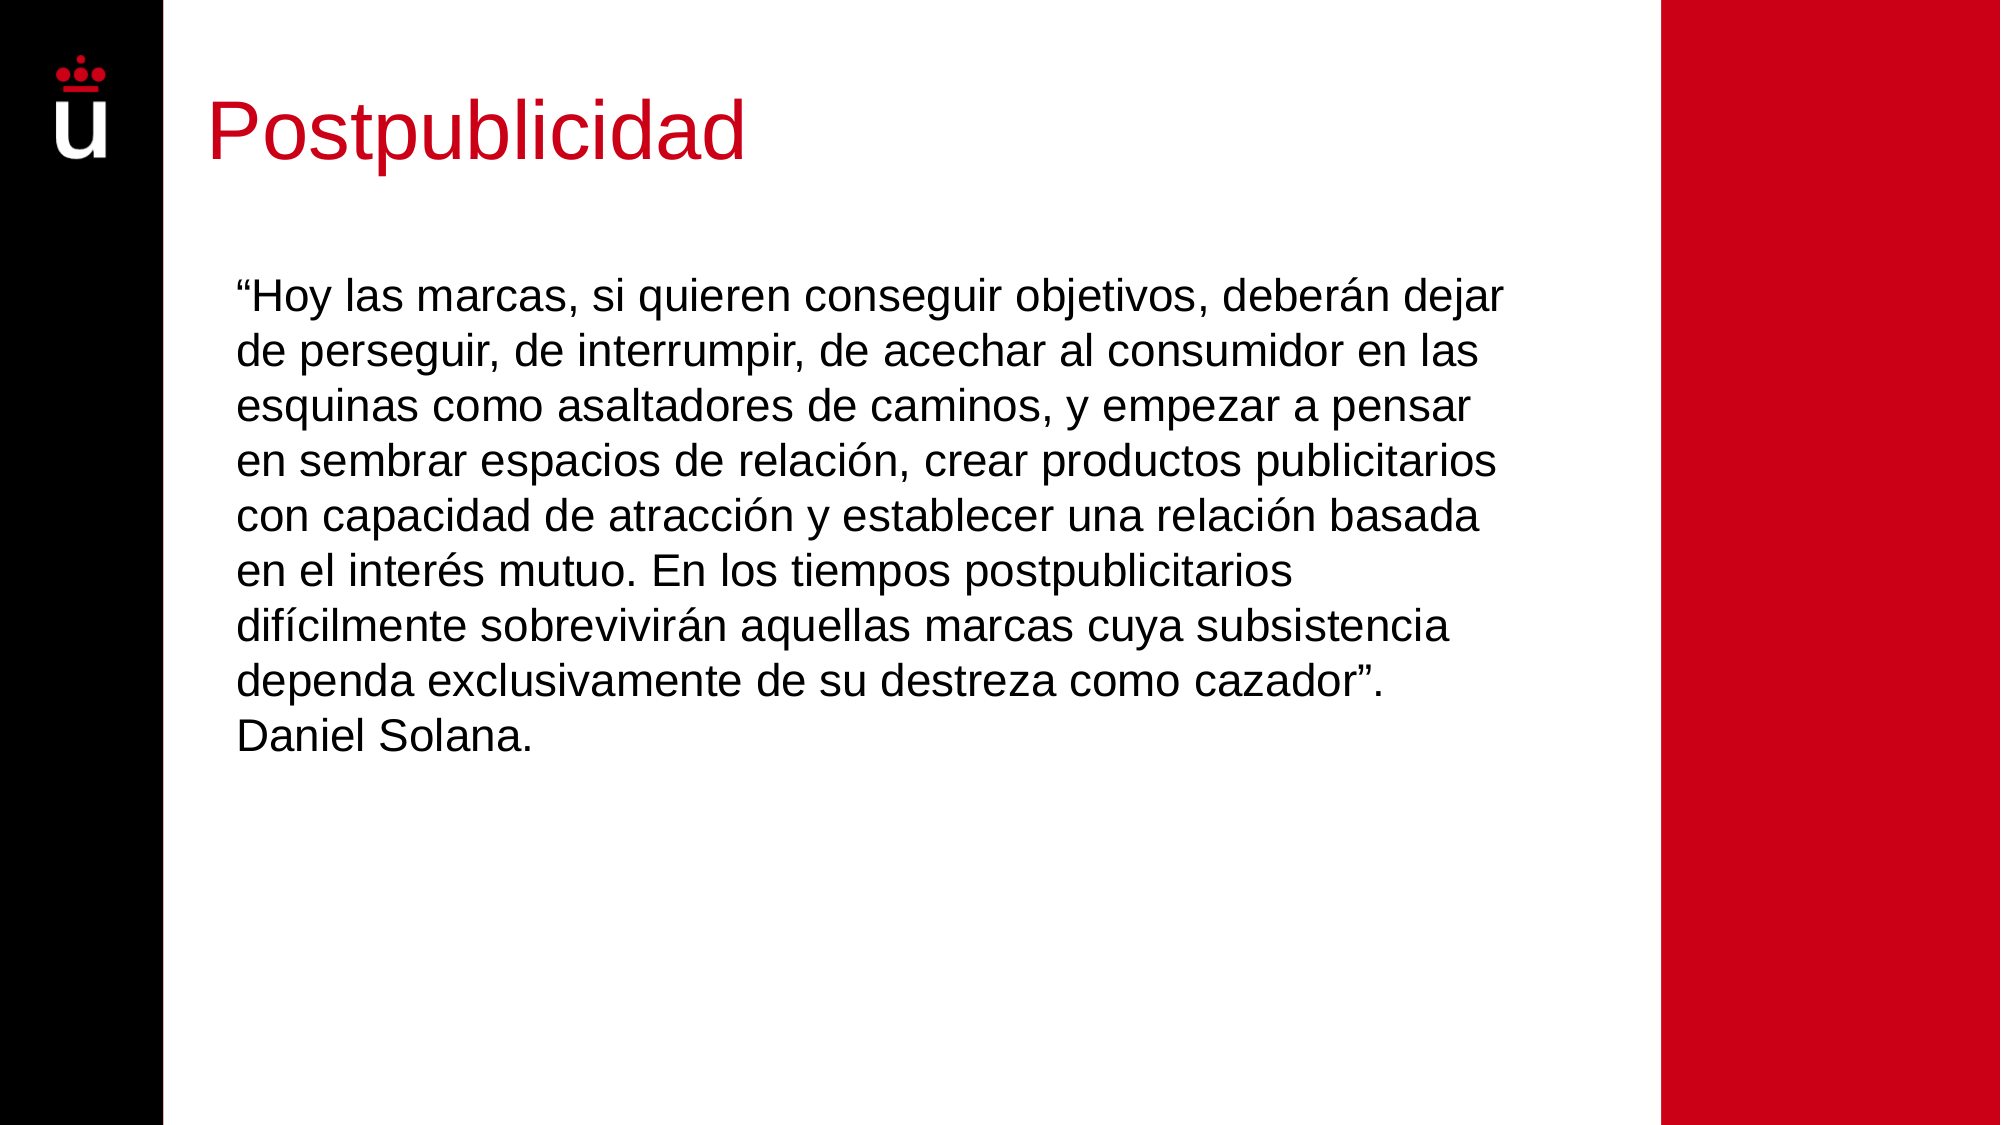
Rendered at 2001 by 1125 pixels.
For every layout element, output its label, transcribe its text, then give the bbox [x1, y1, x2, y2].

list Postpublicidad [206, 234, 1595, 296]
picture [55, 55, 117, 165]
list “Hoy las marcas, si quieren conseguir objetivos, deberán dejar de perseguir, de interrumpir, de acechar al consumidor en las esquinas como asaltadores de caminos, y empezar a pensar en sembrar espacios de relación, crear productos publicitarios con capacidad de atracción y establecer una relación basada en el interés mutuo. En los tiempos postpublicitarios difícilmente sobrevivirán aquellas marcas cuya subsistencia dependa exclusivamente de su destreza como cazador”. Daniel Solana. [236, 296, 1527, 886]
